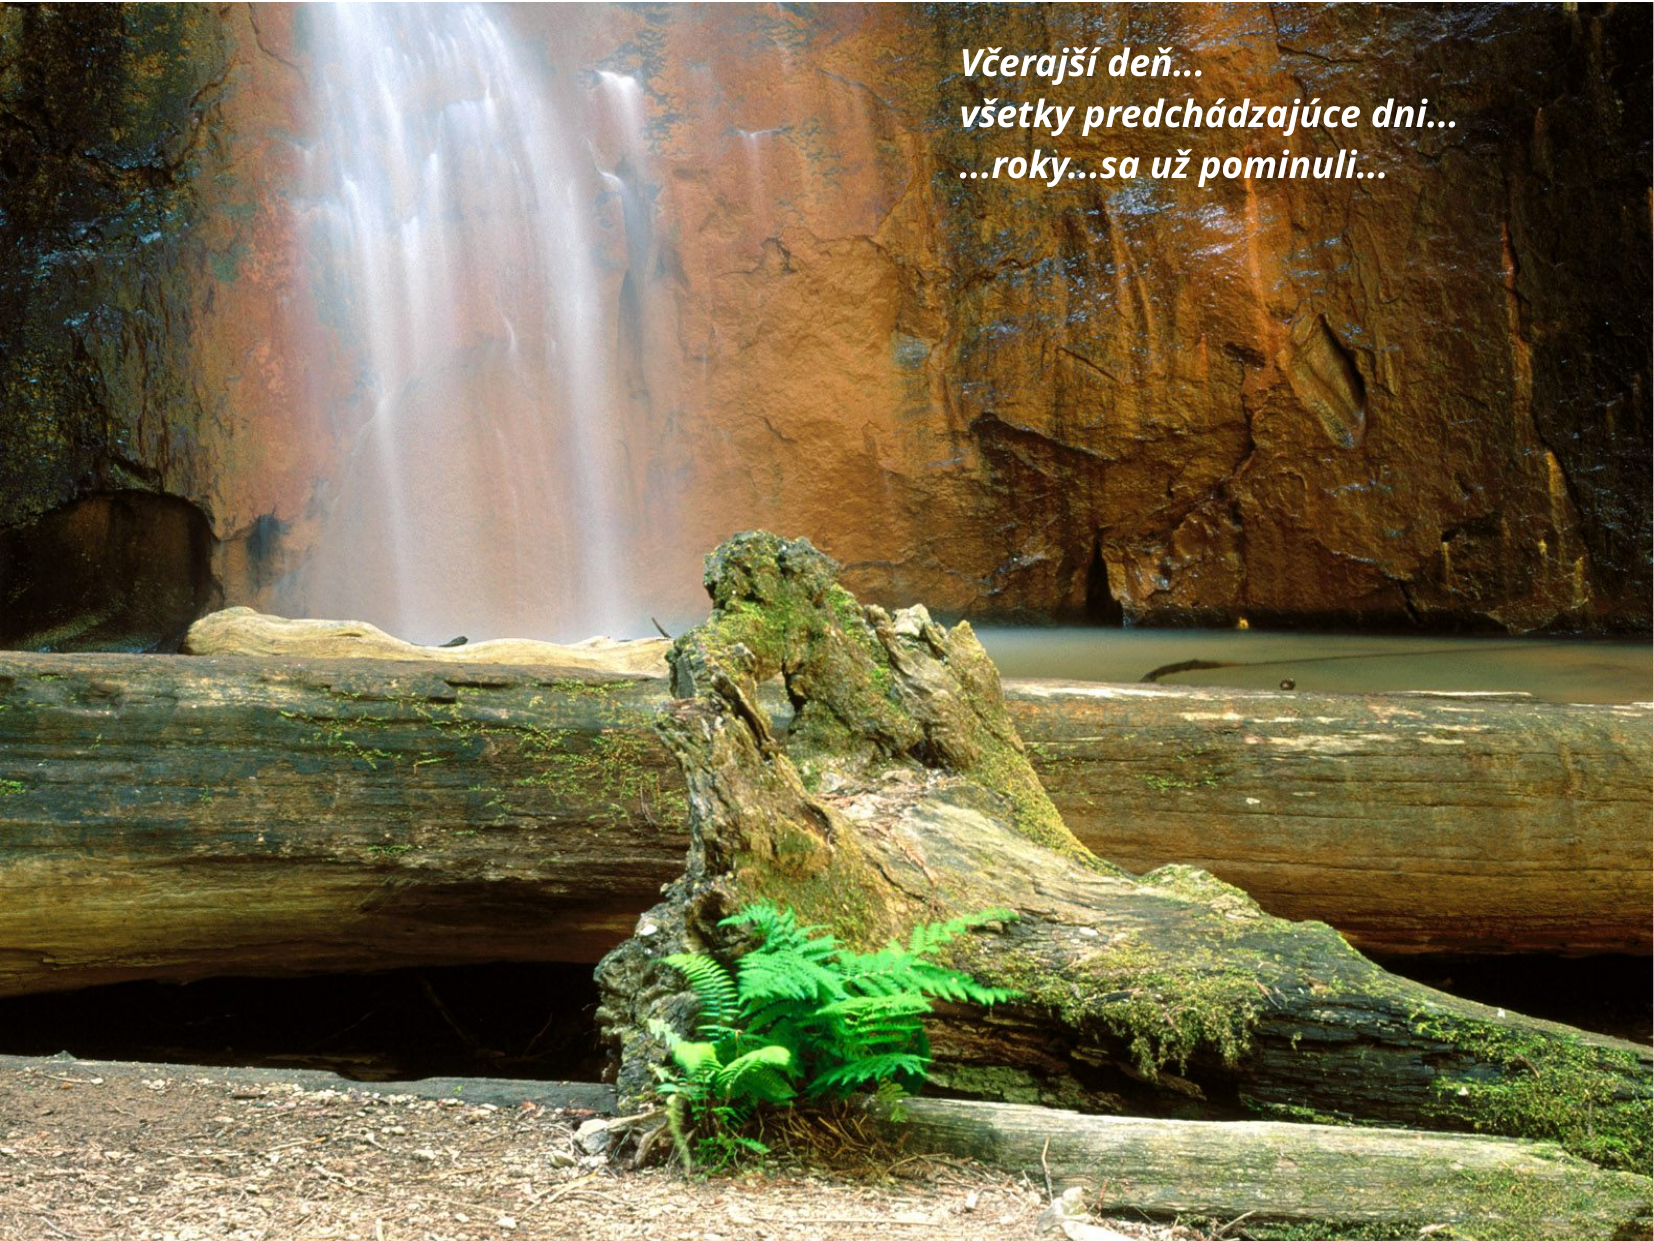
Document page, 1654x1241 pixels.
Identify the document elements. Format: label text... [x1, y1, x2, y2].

picture [0, 2, 1654, 1241]
text_box Včerajší deň... všetky predchádzajúce dni... ...roky...sa už pominuli... [944, 29, 1654, 202]
text_box [679, 88, 944, 160]
